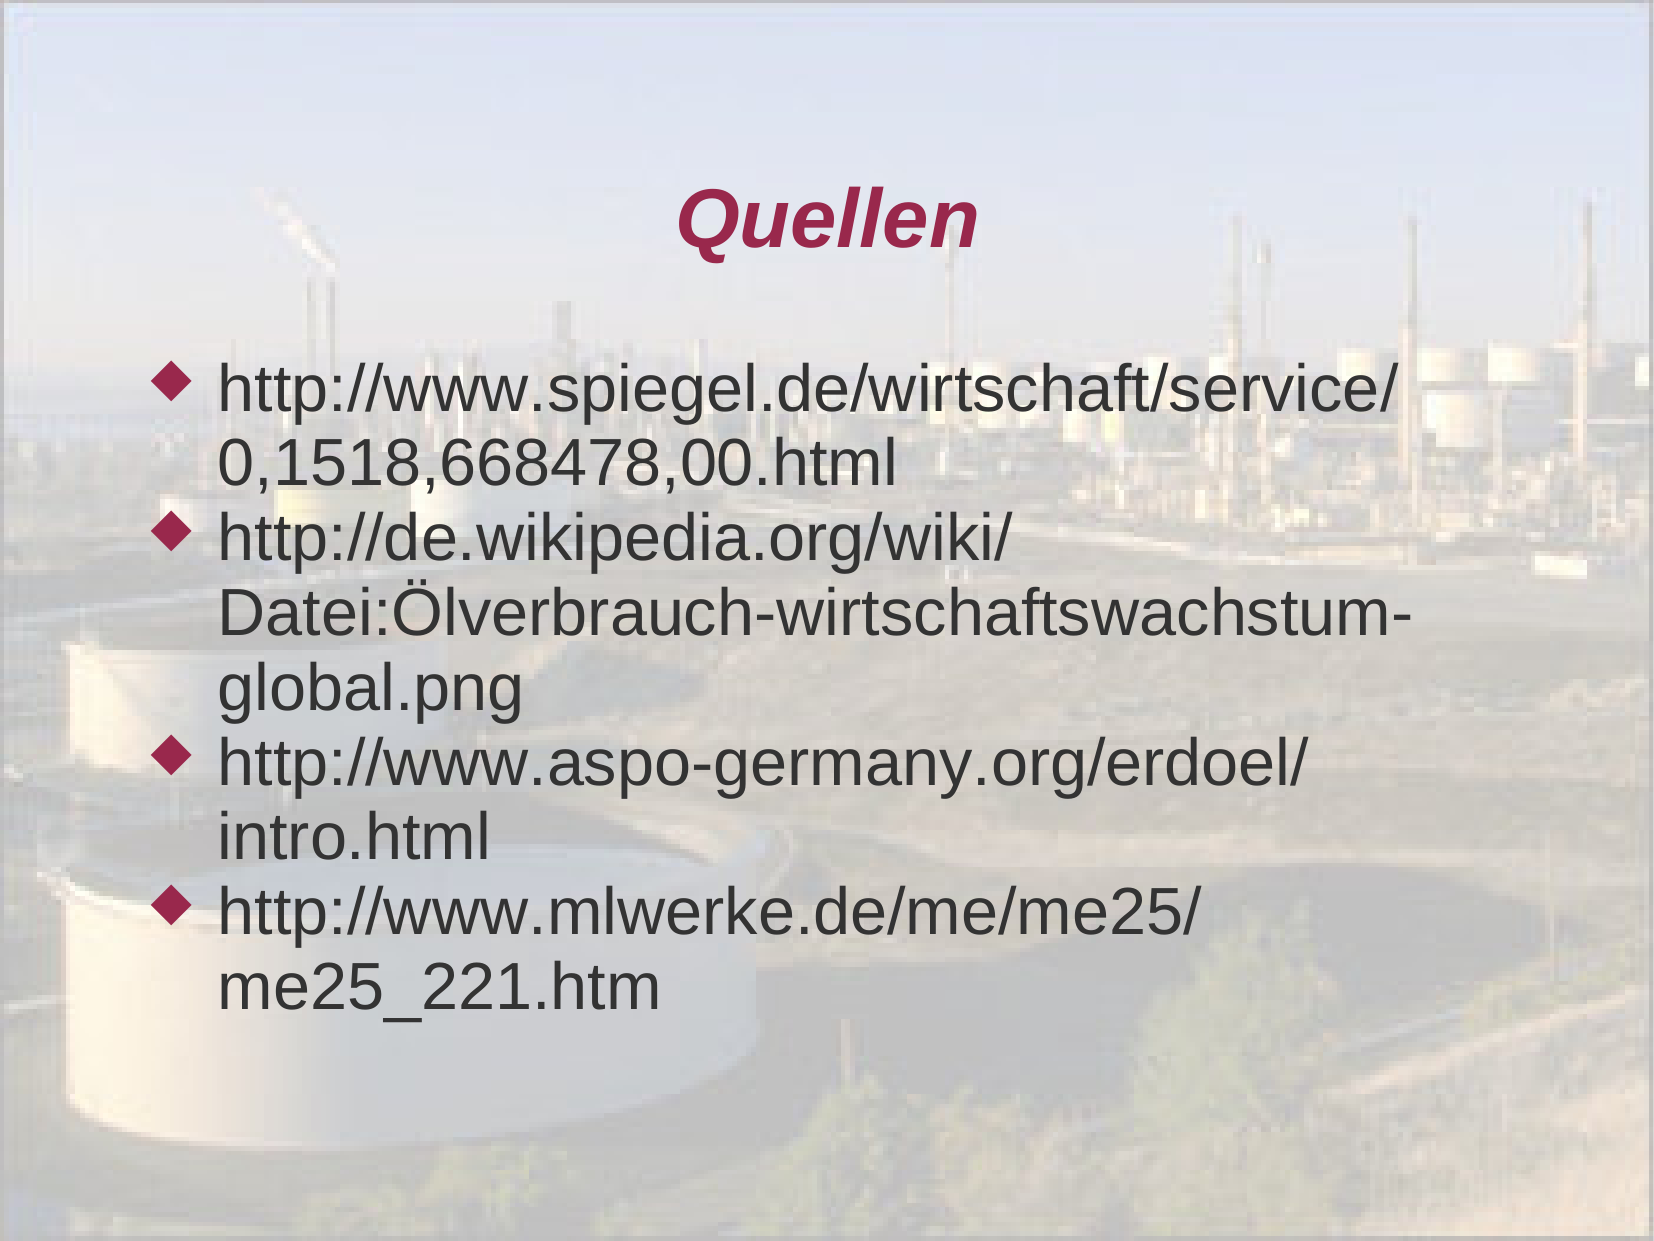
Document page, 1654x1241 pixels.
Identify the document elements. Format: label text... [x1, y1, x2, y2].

picture [0, 0, 1654, 1241]
list http://www.spiegel.de/wirtschaft/service/0,1518,668478,00.html http://de.wikipedia.org/wiki/Datei:Ölverbrauch-wirtschaftswachstum-global.png http://www.aspo-germany.org/erdoel/intro.html http://www.mlwerke.de/me/me25/me25_221.htm [134, 350, 1516, 1170]
title Quellen [121, 114, 1534, 322]
